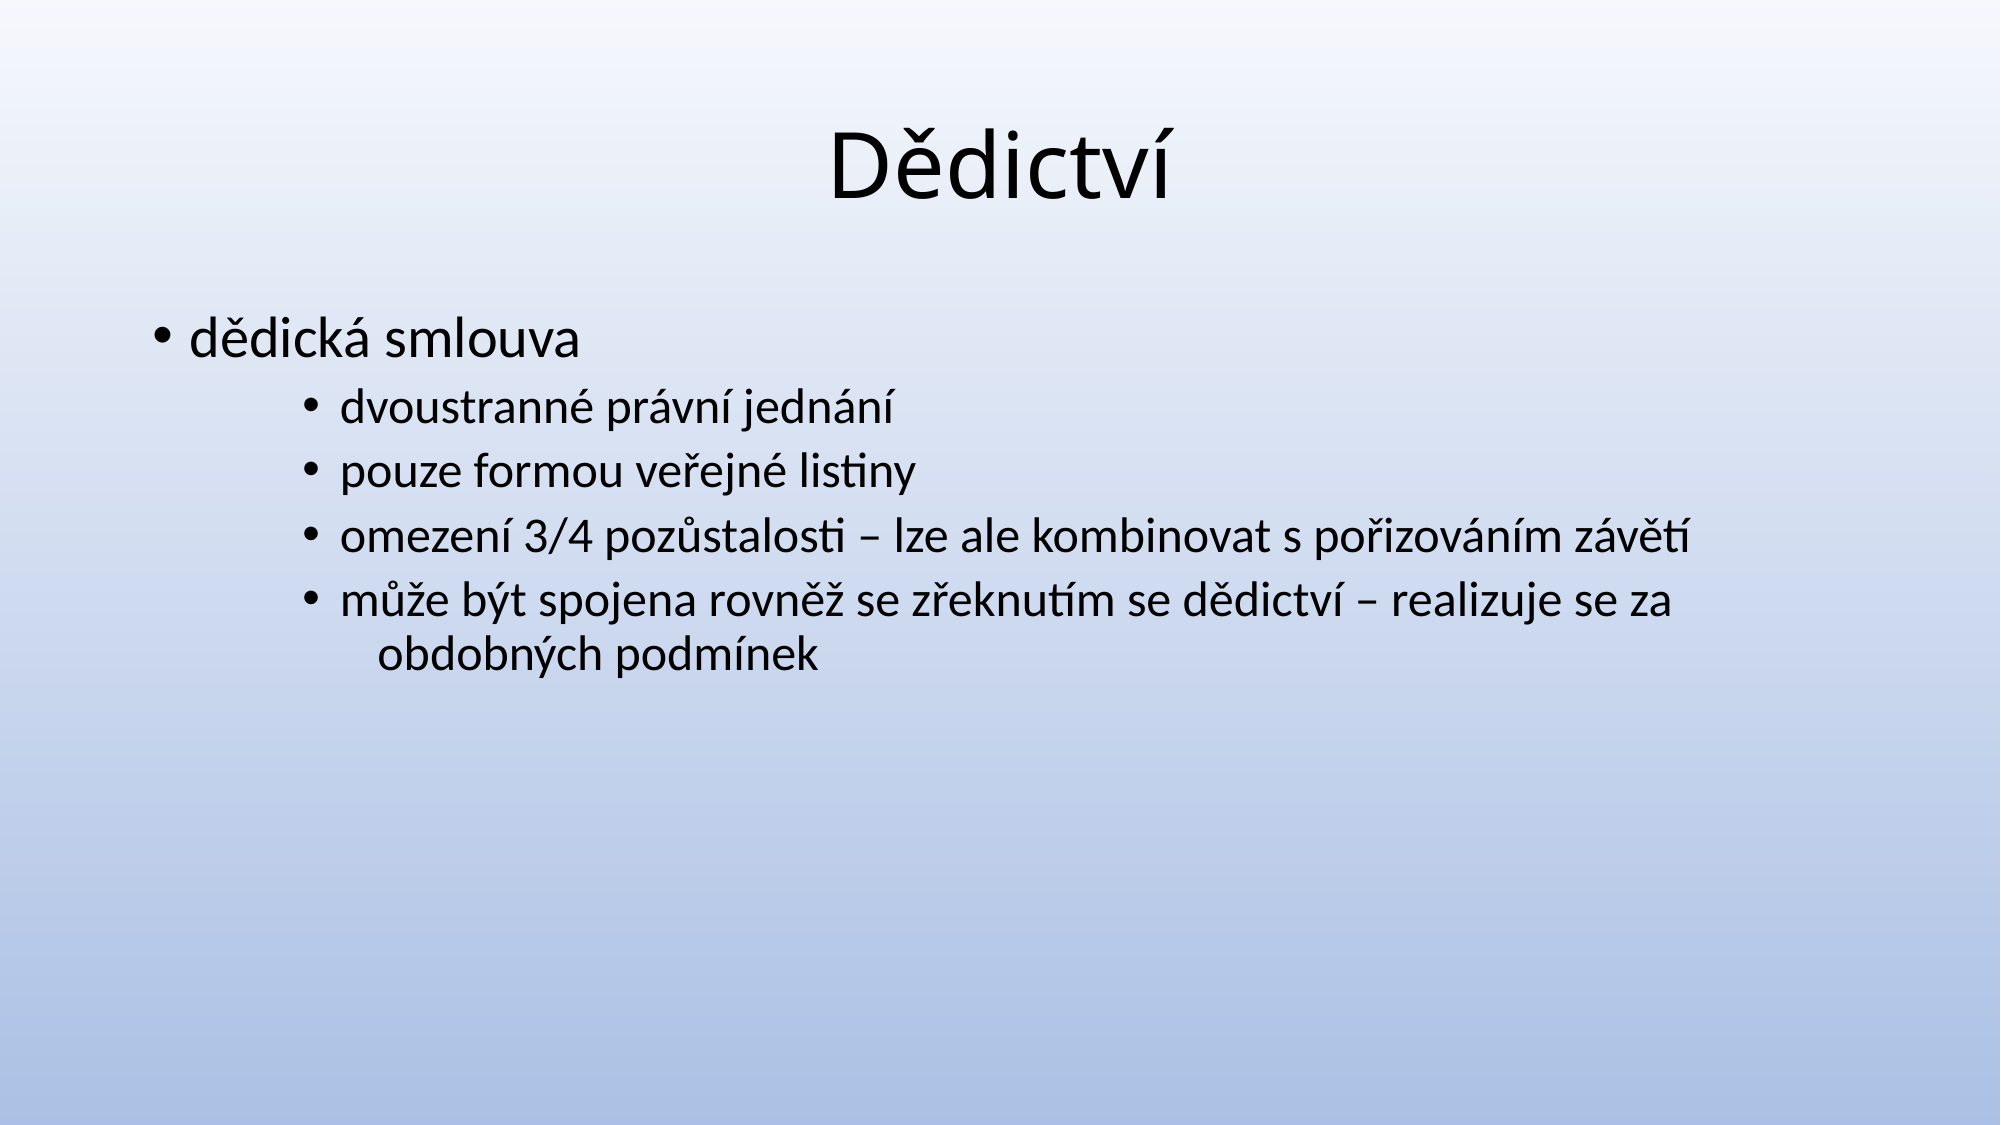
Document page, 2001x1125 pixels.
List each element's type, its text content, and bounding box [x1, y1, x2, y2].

title Dědictví [137, 59, 1863, 278]
list dědická smlouva dvoustranné právní jednání pouze formou veřejné listiny omezení 3/4 pozůstalosti – lze ale kombinovat s pořizováním závětí může být spojena rovněž se zřeknutím se dědictví – realizuje se za obdobných podmínek [137, 299, 1863, 1014]
